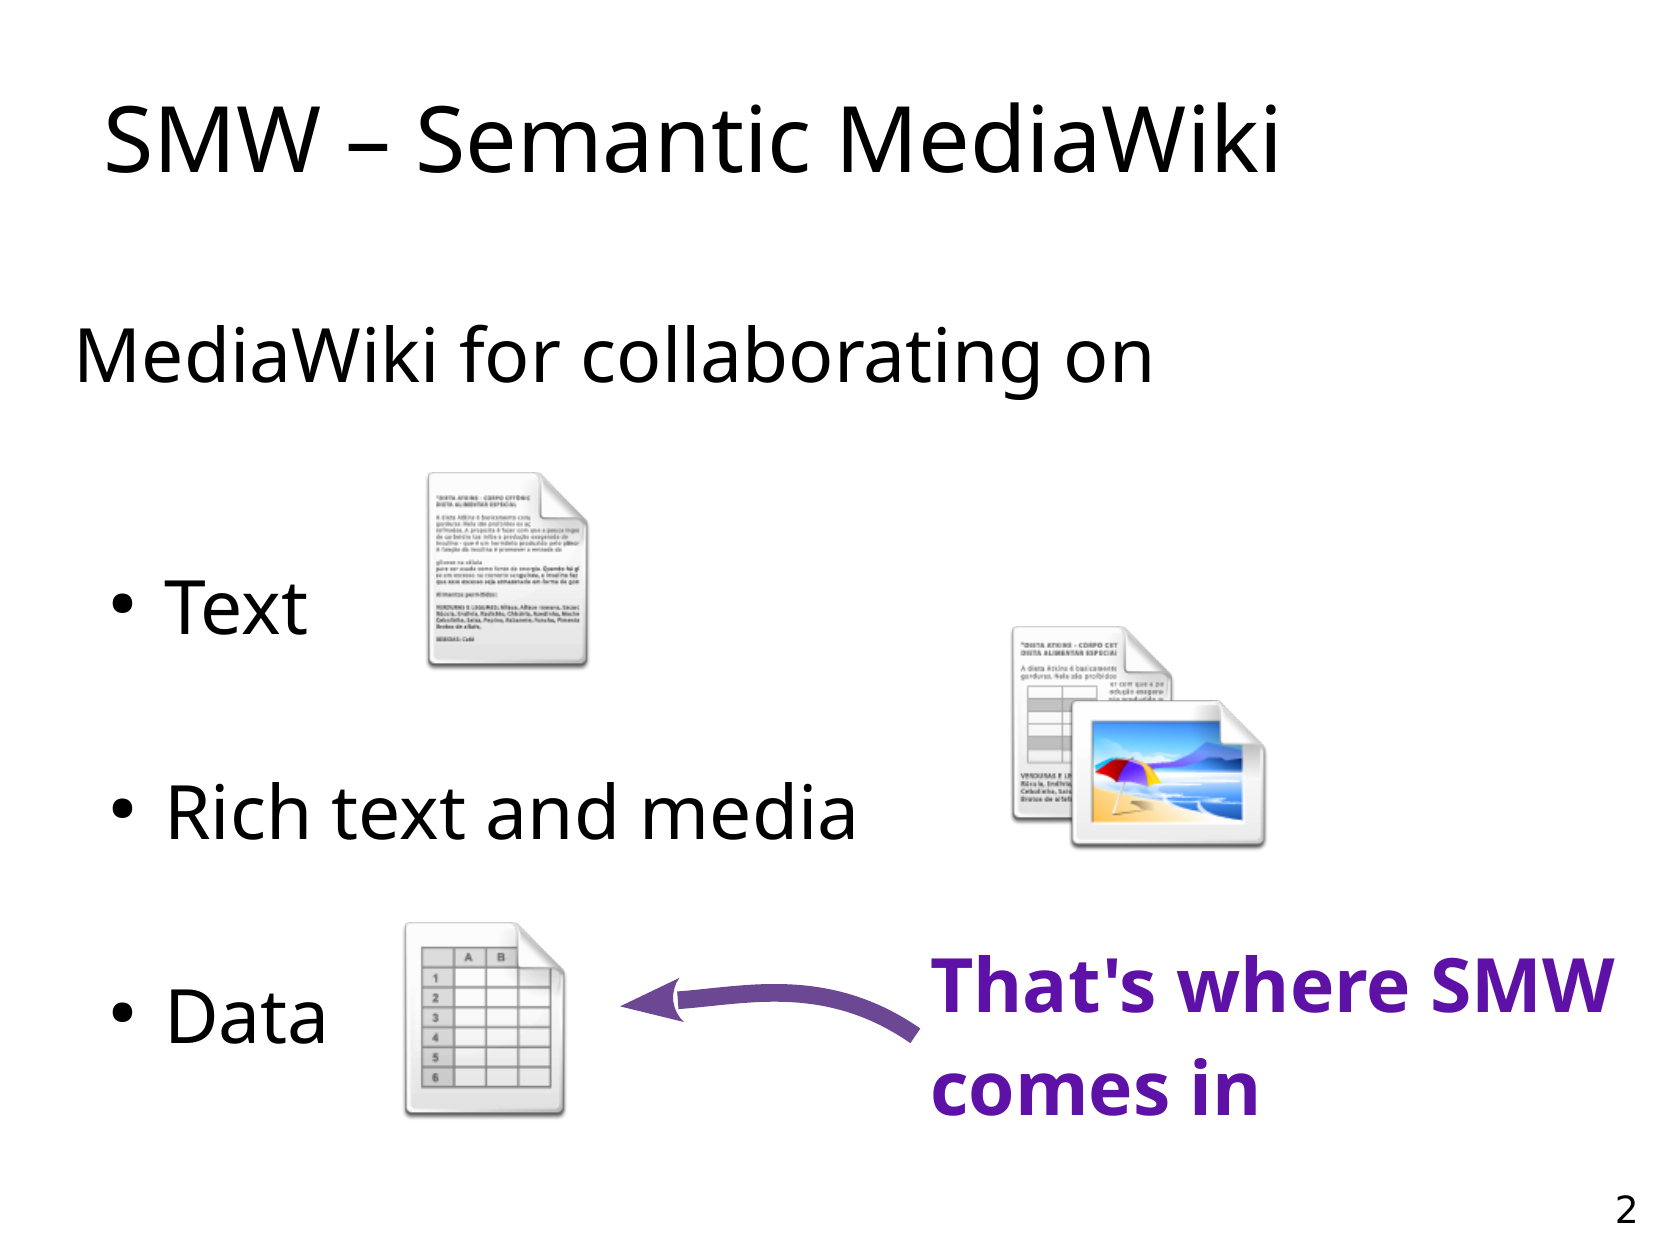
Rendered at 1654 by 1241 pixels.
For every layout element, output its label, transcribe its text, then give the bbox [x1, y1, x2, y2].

picture [413, 472, 614, 673]
text_box That's where SMW comes in [915, 925, 1654, 1211]
picture [390, 922, 591, 1123]
picture [1010, 626, 1270, 886]
text_box 2 [1535, 1181, 1654, 1241]
text_box SMW – Semantic MediaWiki [88, 67, 1595, 189]
text_box MediaWiki for collaborating on Text Rich text and media Data [59, 295, 1625, 969]
